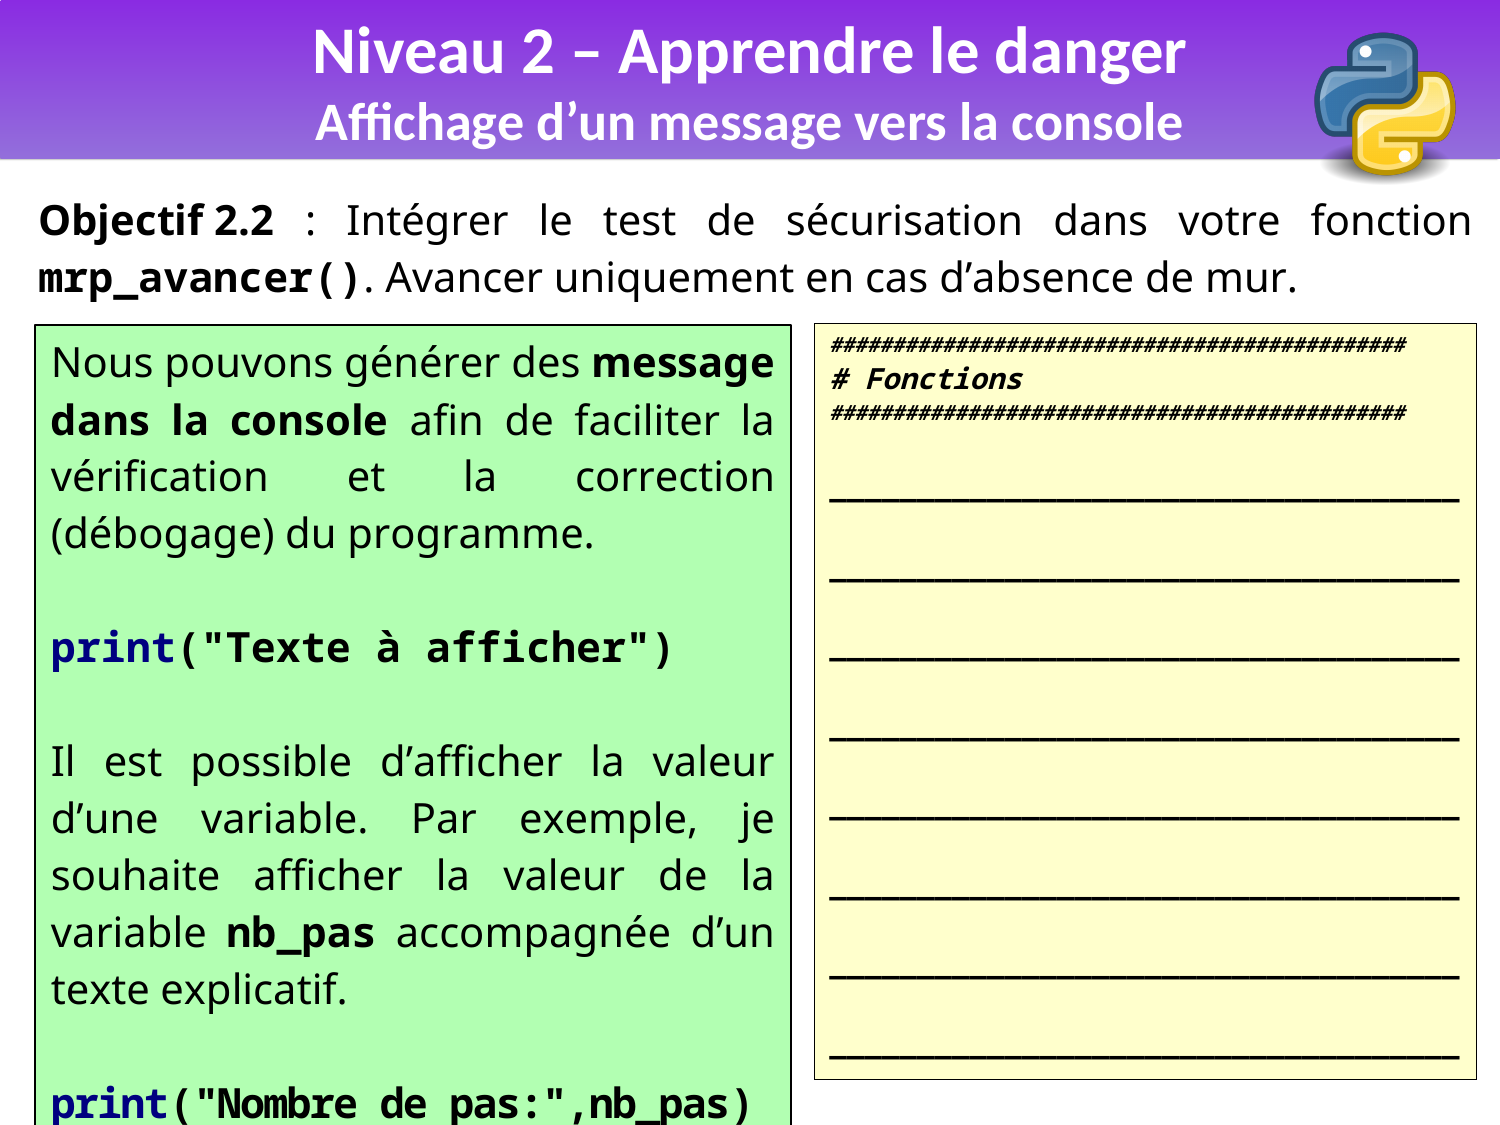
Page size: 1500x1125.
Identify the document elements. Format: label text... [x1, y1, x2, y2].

text_box Nous pouvons générer des message dans la console afin de faciliter la vérification et la correction (débogage) du programme. print("Texte à afficher") Il est possible d’afficher la valeur d’une variable. Par exemple, je souhaite afficher la valeur de la variable nb_pas accompagnée d’un texte explicatif. print("Nombre de pas:",nb_pas) [35, 324, 791, 1075]
text_box Niveau 2 – Apprendre le danger Affichage d’un message vers la console [0, 0, 1500, 159]
text_box Objectif 2.2 : Intégrer le test de sécurisation dans votre fonction mrp_avancer(). Avancer uniquement en cas d’absence de mur. [23, 183, 1489, 324]
text_box ############################################## # Fonctions ############################################## ____________________________________ ____________________________________ ____________________________________ ____________________________________ ____________________________________ ____________________________________ ____________________________________ ____________________________________ ____________________________________ ____________________________________ ____________________________________ [814, 323, 1477, 1080]
picture [1305, 29, 1465, 183]
